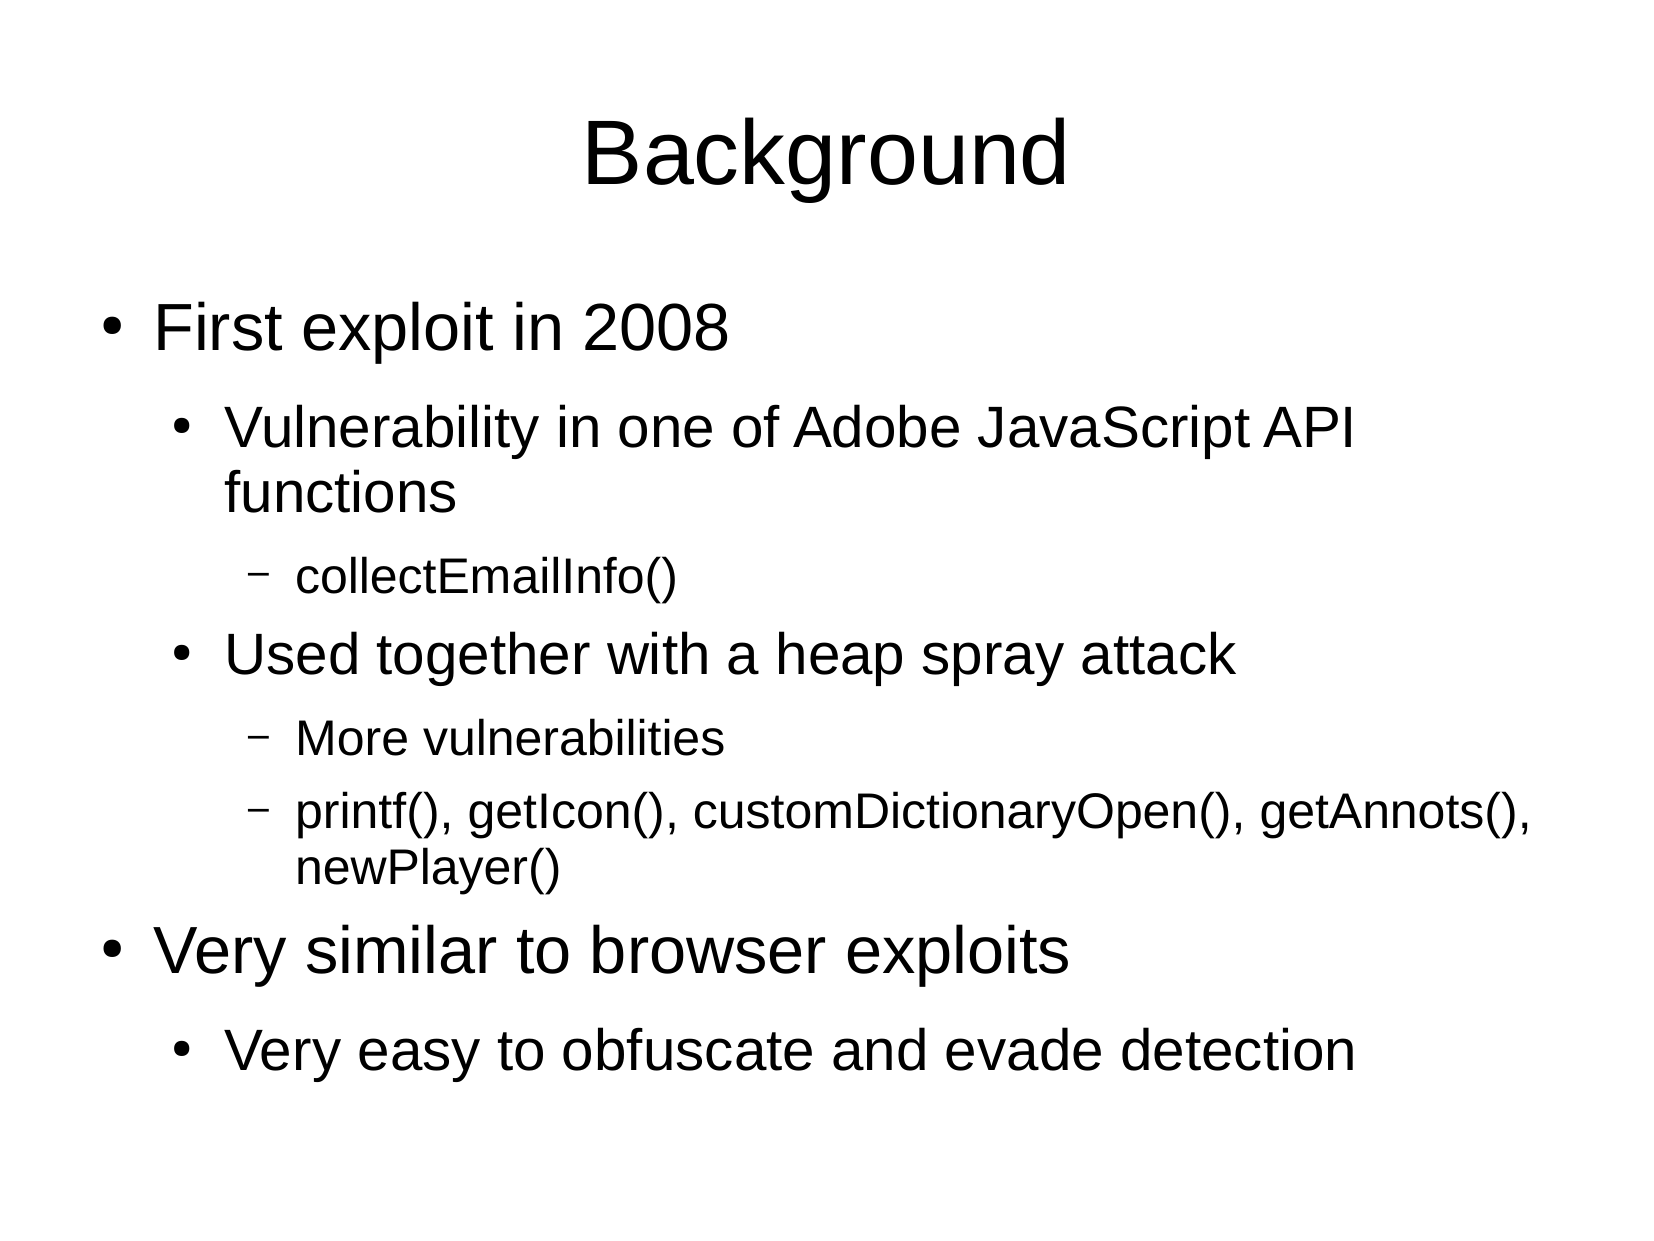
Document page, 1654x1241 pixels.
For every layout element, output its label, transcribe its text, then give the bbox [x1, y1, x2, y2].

list First exploit in 2008 Vulnerability in one of Adobe JavaScript API functions collectEmailInfo() Used together with a heap spray attack More vulnerabilities printf(), getIcon(), customDictionaryOpen(), getAnnots(), newPlayer() Very similar to browser exploits Very easy to obfuscate and evade detection [82, 290, 1571, 1109]
title Background [82, 49, 1571, 257]
